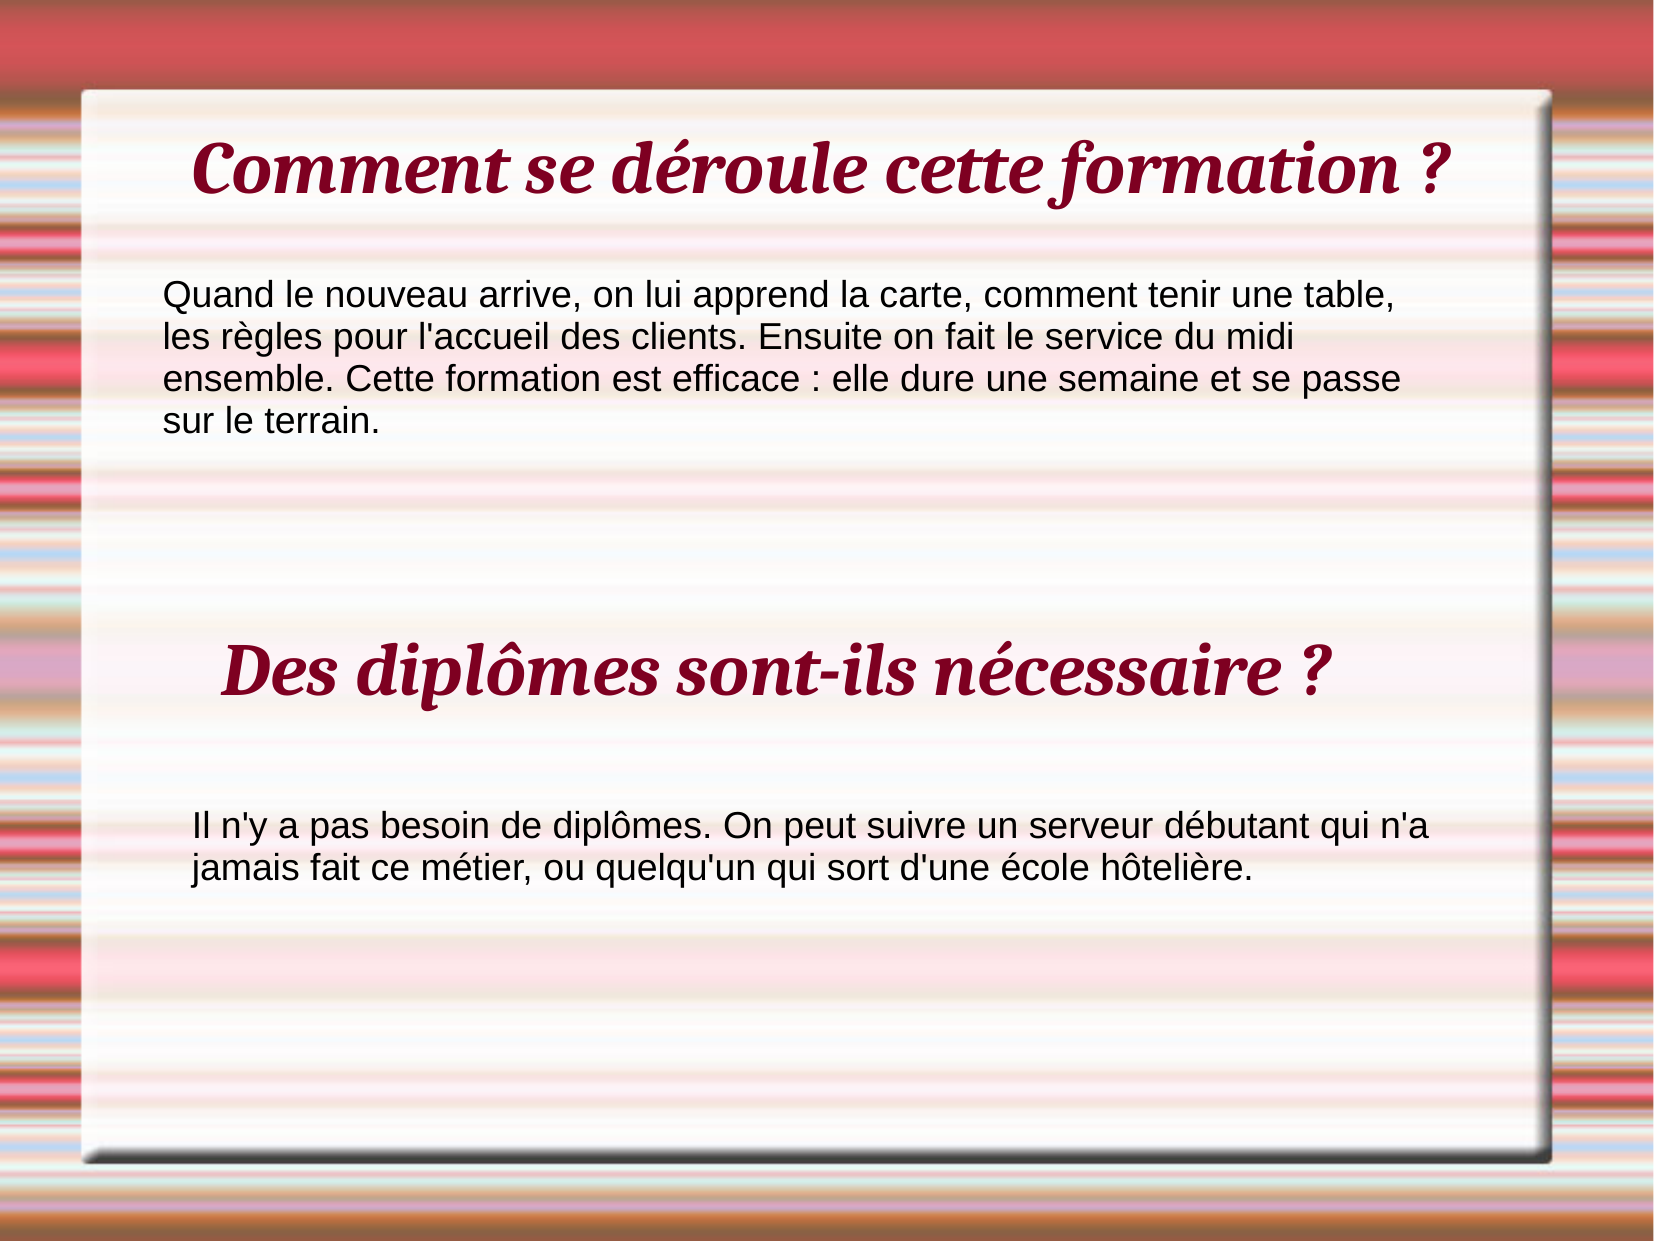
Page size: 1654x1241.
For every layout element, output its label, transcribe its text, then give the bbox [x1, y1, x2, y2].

picture [0, 0, 1654, 1241]
text_box Des diplômes sont-ils nécessaire ? [206, 620, 1477, 723]
text_box Comment se déroule cette formation ? [177, 118, 1565, 222]
text_box Il n'y a pas besoin de diplômes. On peut suivre un serveur débutant qui n'a jamais fait ce métier, ou quelqu'un qui sort d'une école hôtelière. [177, 797, 1447, 897]
text_box Quand le nouveau arrive, on lui apprend la carte, comment tenir une table, les règles pour l'accueil des clients. Ensuite on fait le service du midi ensemble. Cette formation est efficace : elle dure une semaine et se passe sur le terrain. [147, 265, 1447, 449]
